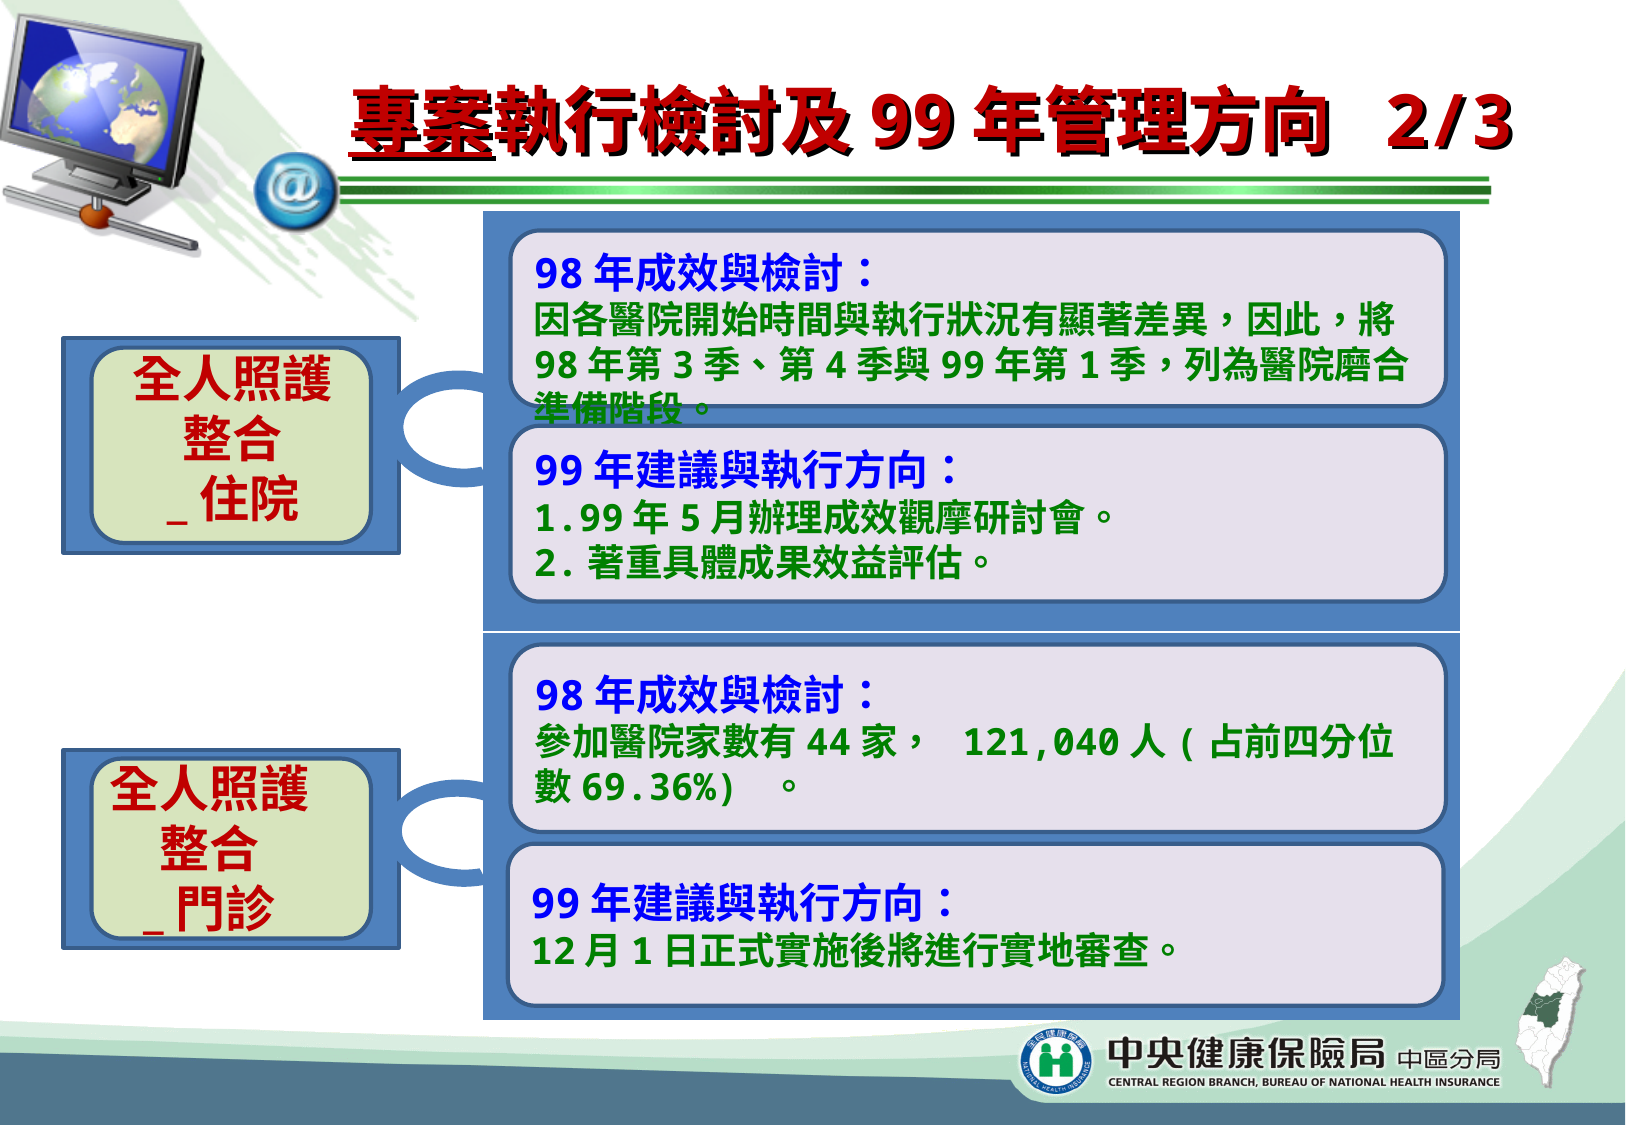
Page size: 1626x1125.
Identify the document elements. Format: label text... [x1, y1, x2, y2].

text_box 專案執行檢討及99年管理方向 2/3 [333, 23, 1540, 211]
text_box 全人照護整合 _門診 [89, 750, 330, 945]
text_box [63, 633, 1460, 1020]
text_box 99年建議與執行方向： 12月1日正式實施後將進行實地審查。 [507, 843, 1444, 1006]
text_box 全人照護整合 _住院 [114, 340, 352, 535]
text_box 99年建議與執行方向： 1.99年5月辦理成效觀摩研討會。 2.著重具體成果效益評估。 [510, 425, 1446, 602]
text_box 98年成效與檢討： 參加醫院家數有44家， 121,040人(占前四分位數69.36%) 。 [510, 644, 1446, 833]
text_box [63, 211, 1460, 631]
text_box 98年成效與檢討： 因各醫院開始時間與執行狀況有顯著差異，因此，將98年第3季、第4季與99年第1季，列為醫院磨合準備階段。 [510, 230, 1446, 407]
